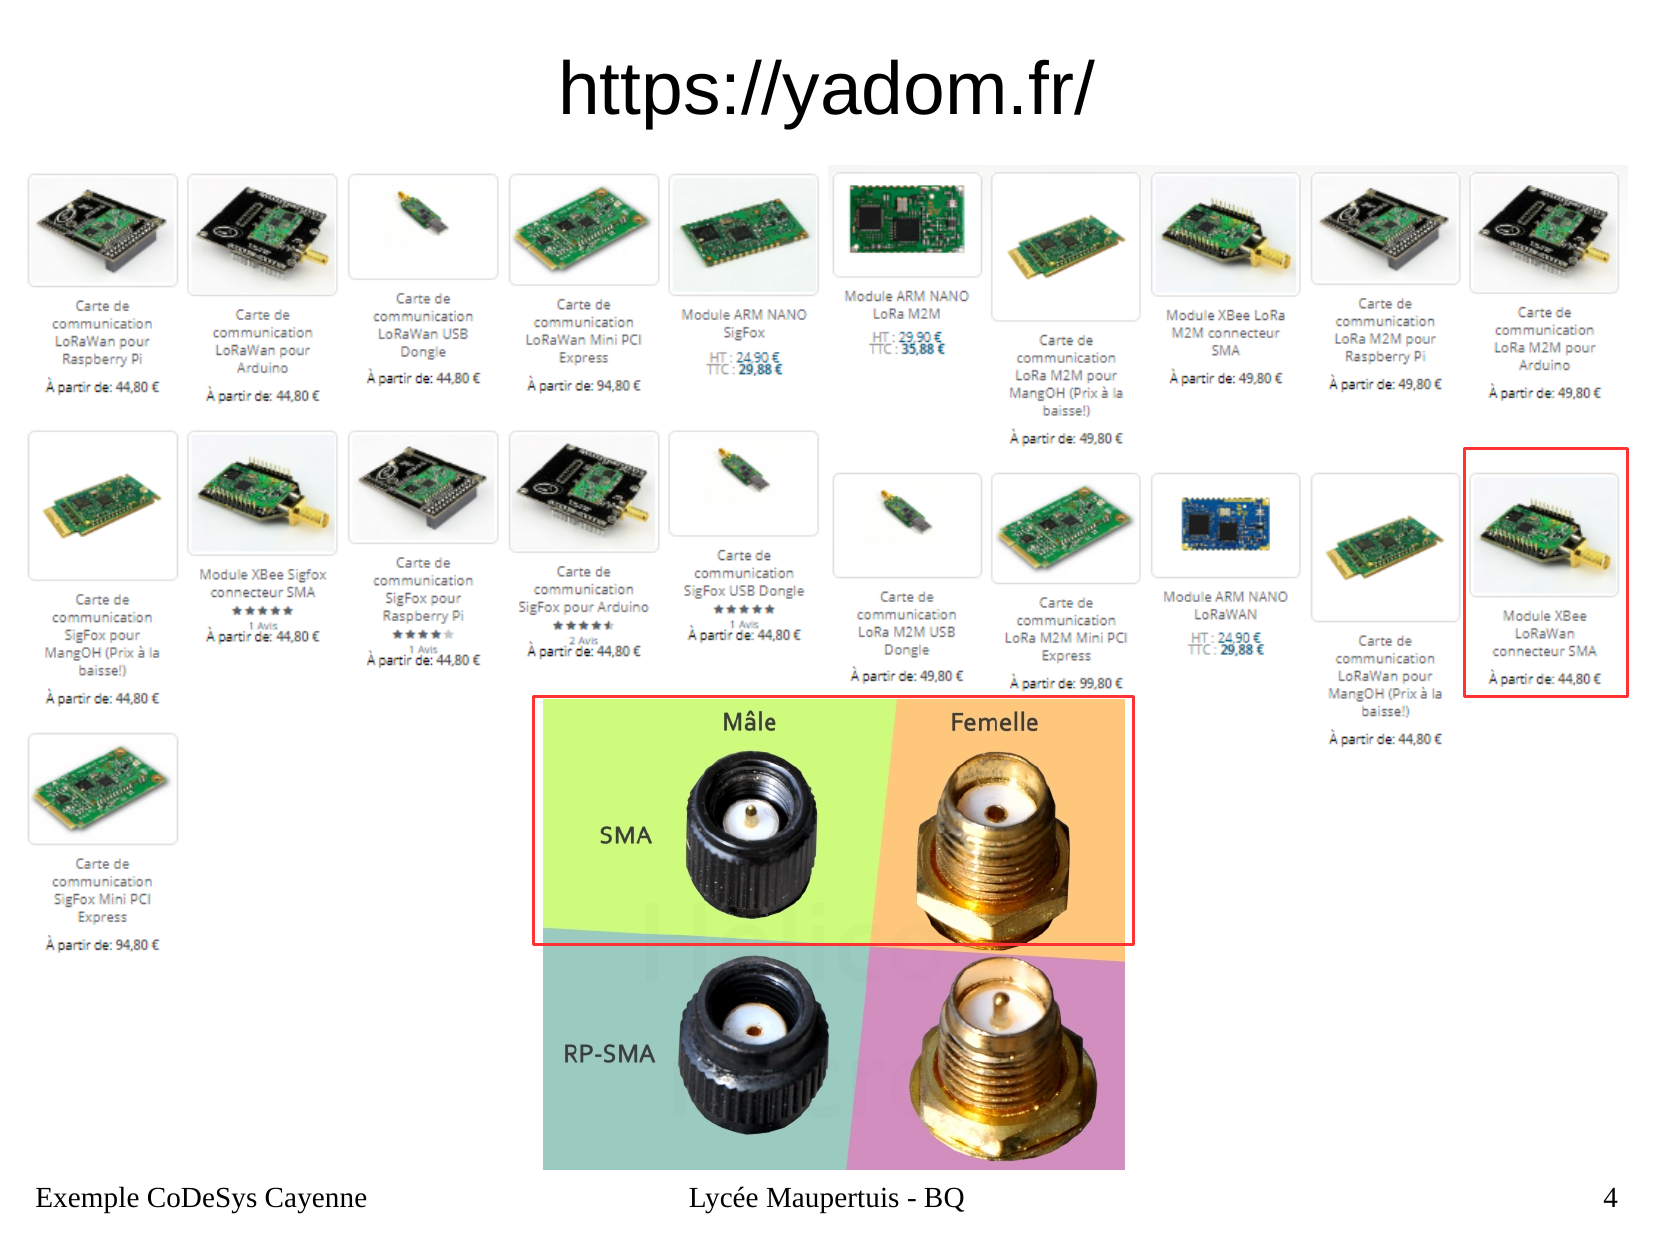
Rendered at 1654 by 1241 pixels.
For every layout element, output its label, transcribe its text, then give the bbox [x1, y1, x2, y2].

title https://yadom.fr/ [35, 35, 1619, 142]
picture [535, 698, 1132, 943]
picture [25, 165, 1628, 1170]
picture [1466, 450, 1626, 695]
